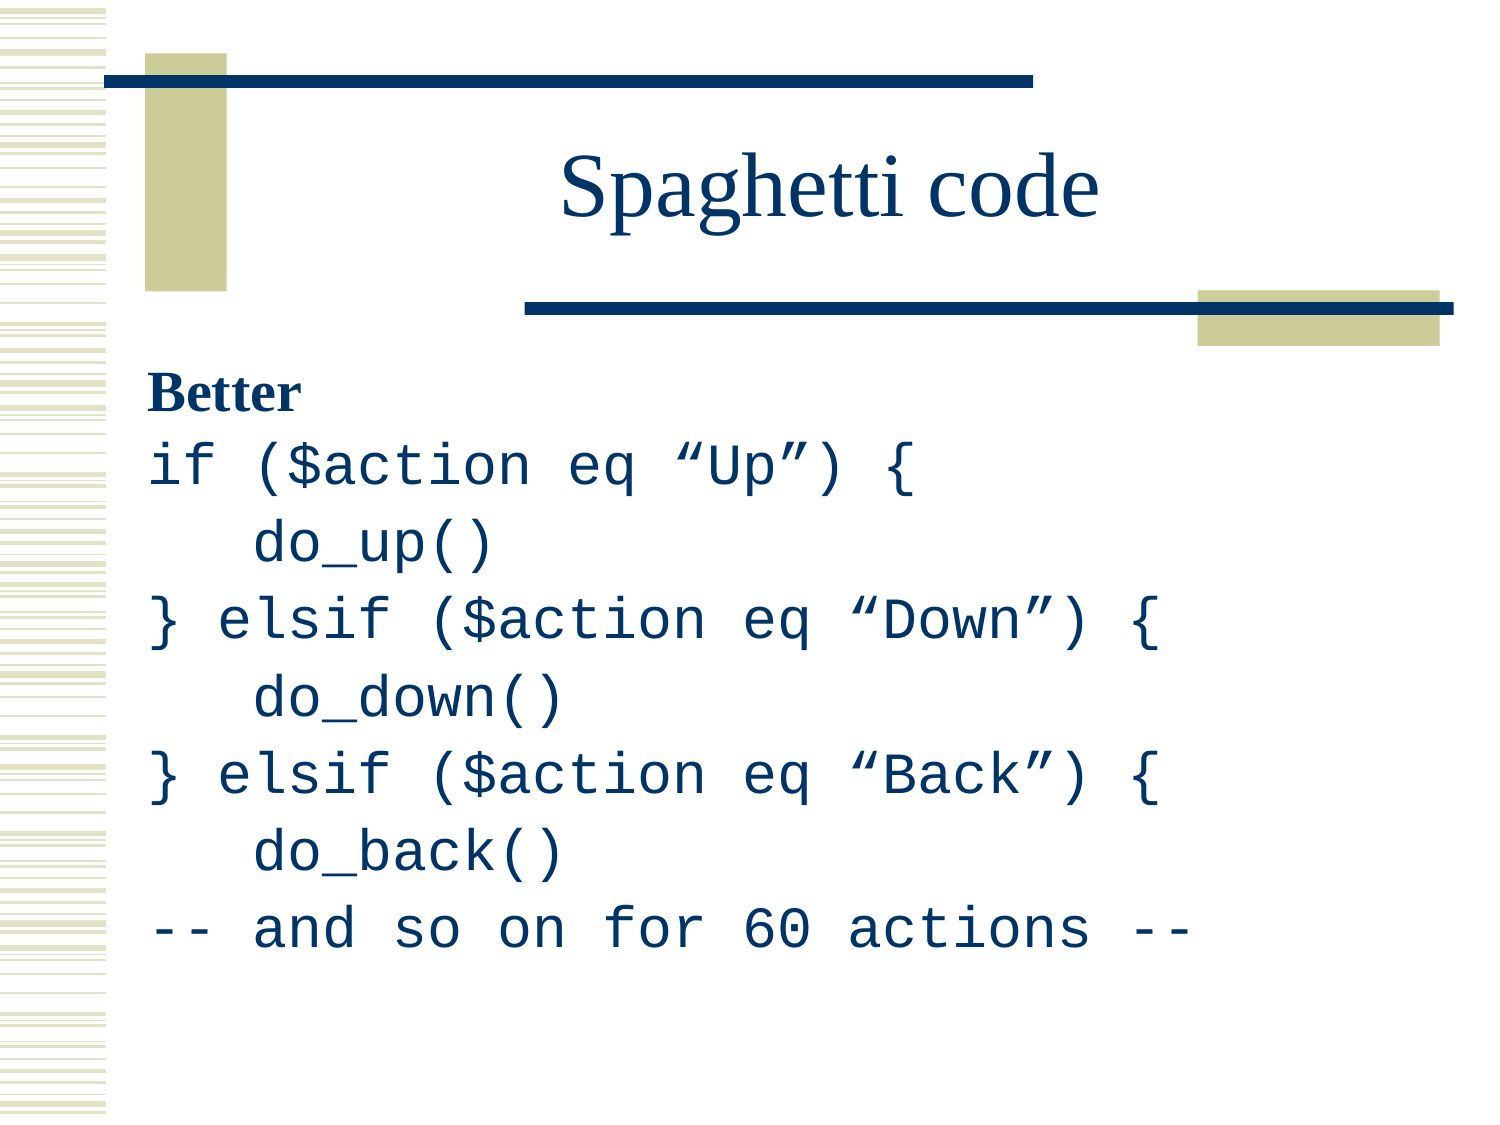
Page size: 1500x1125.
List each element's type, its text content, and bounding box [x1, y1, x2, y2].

title Spaghetti code [225, 99, 1436, 288]
list Better if ($action eq “Up”) { do_up() } elsif ($action eq “Down”) { do_down() } elsif ($action eq “Back”) { do_back() -- and so on for 60 actions -- [132, 363, 1439, 1000]
